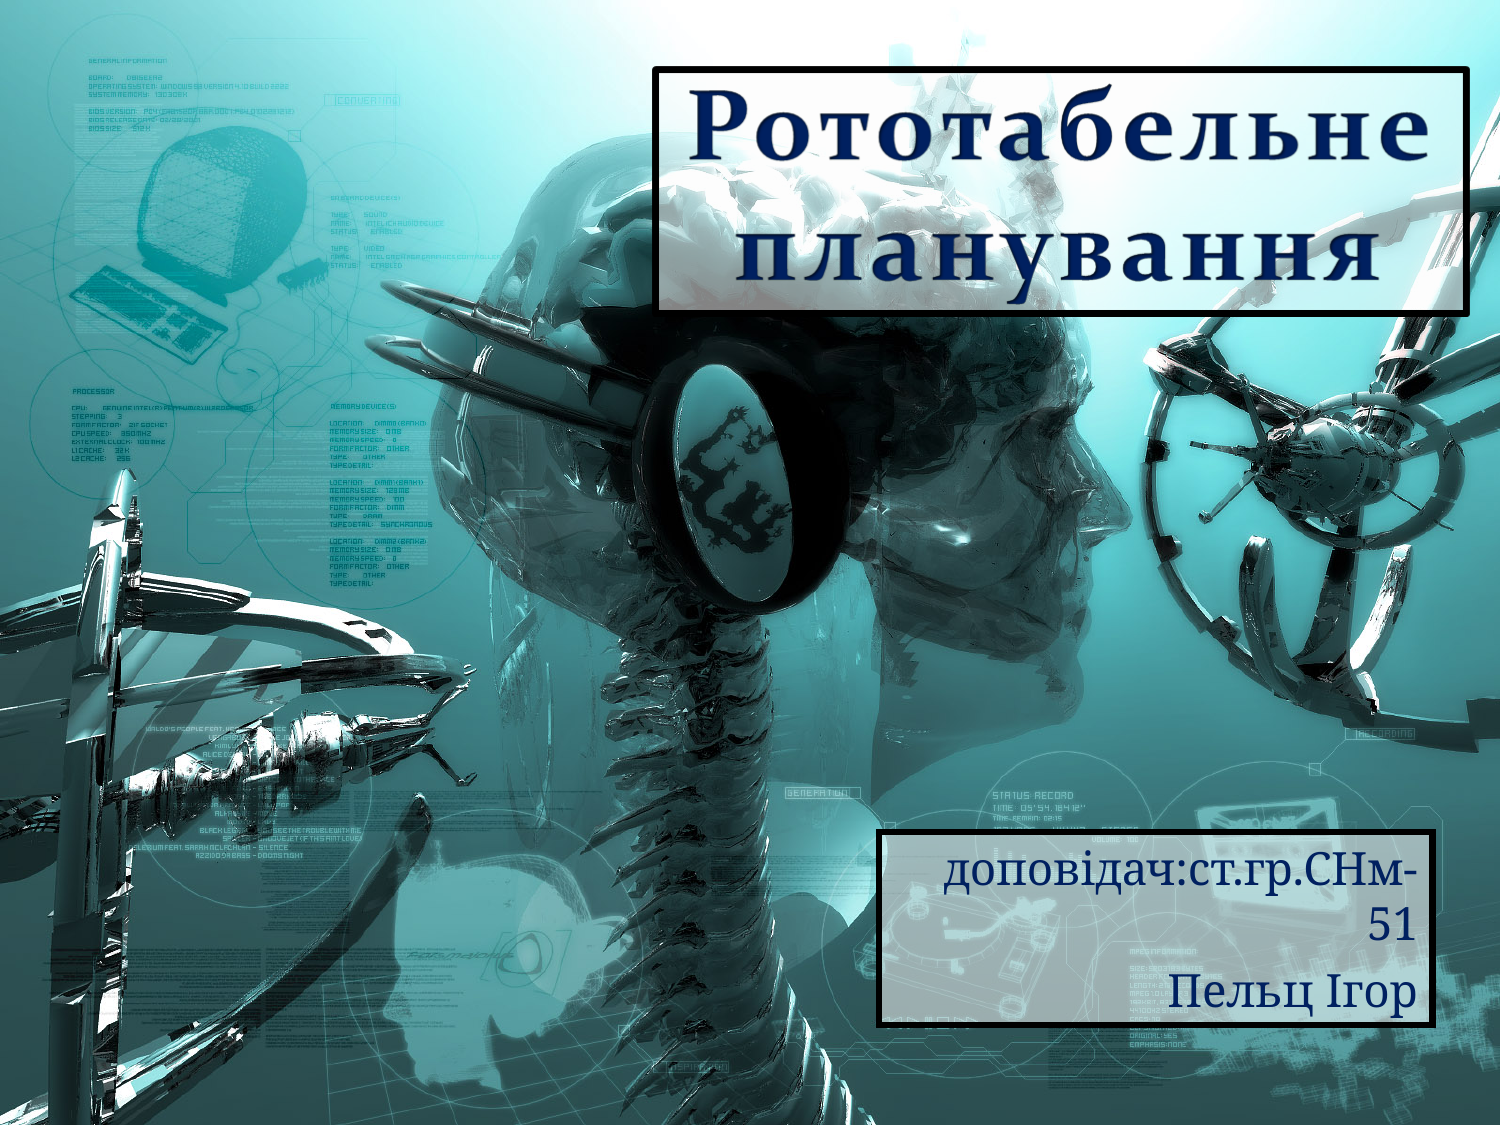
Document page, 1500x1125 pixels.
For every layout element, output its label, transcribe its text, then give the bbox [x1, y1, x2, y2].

text_box доповідач:ст.гр.СНм-51 Пельц Ігор [878, 831, 1433, 973]
picture [0, 0, 1500, 1125]
text_box [624, 35, 1500, 318]
